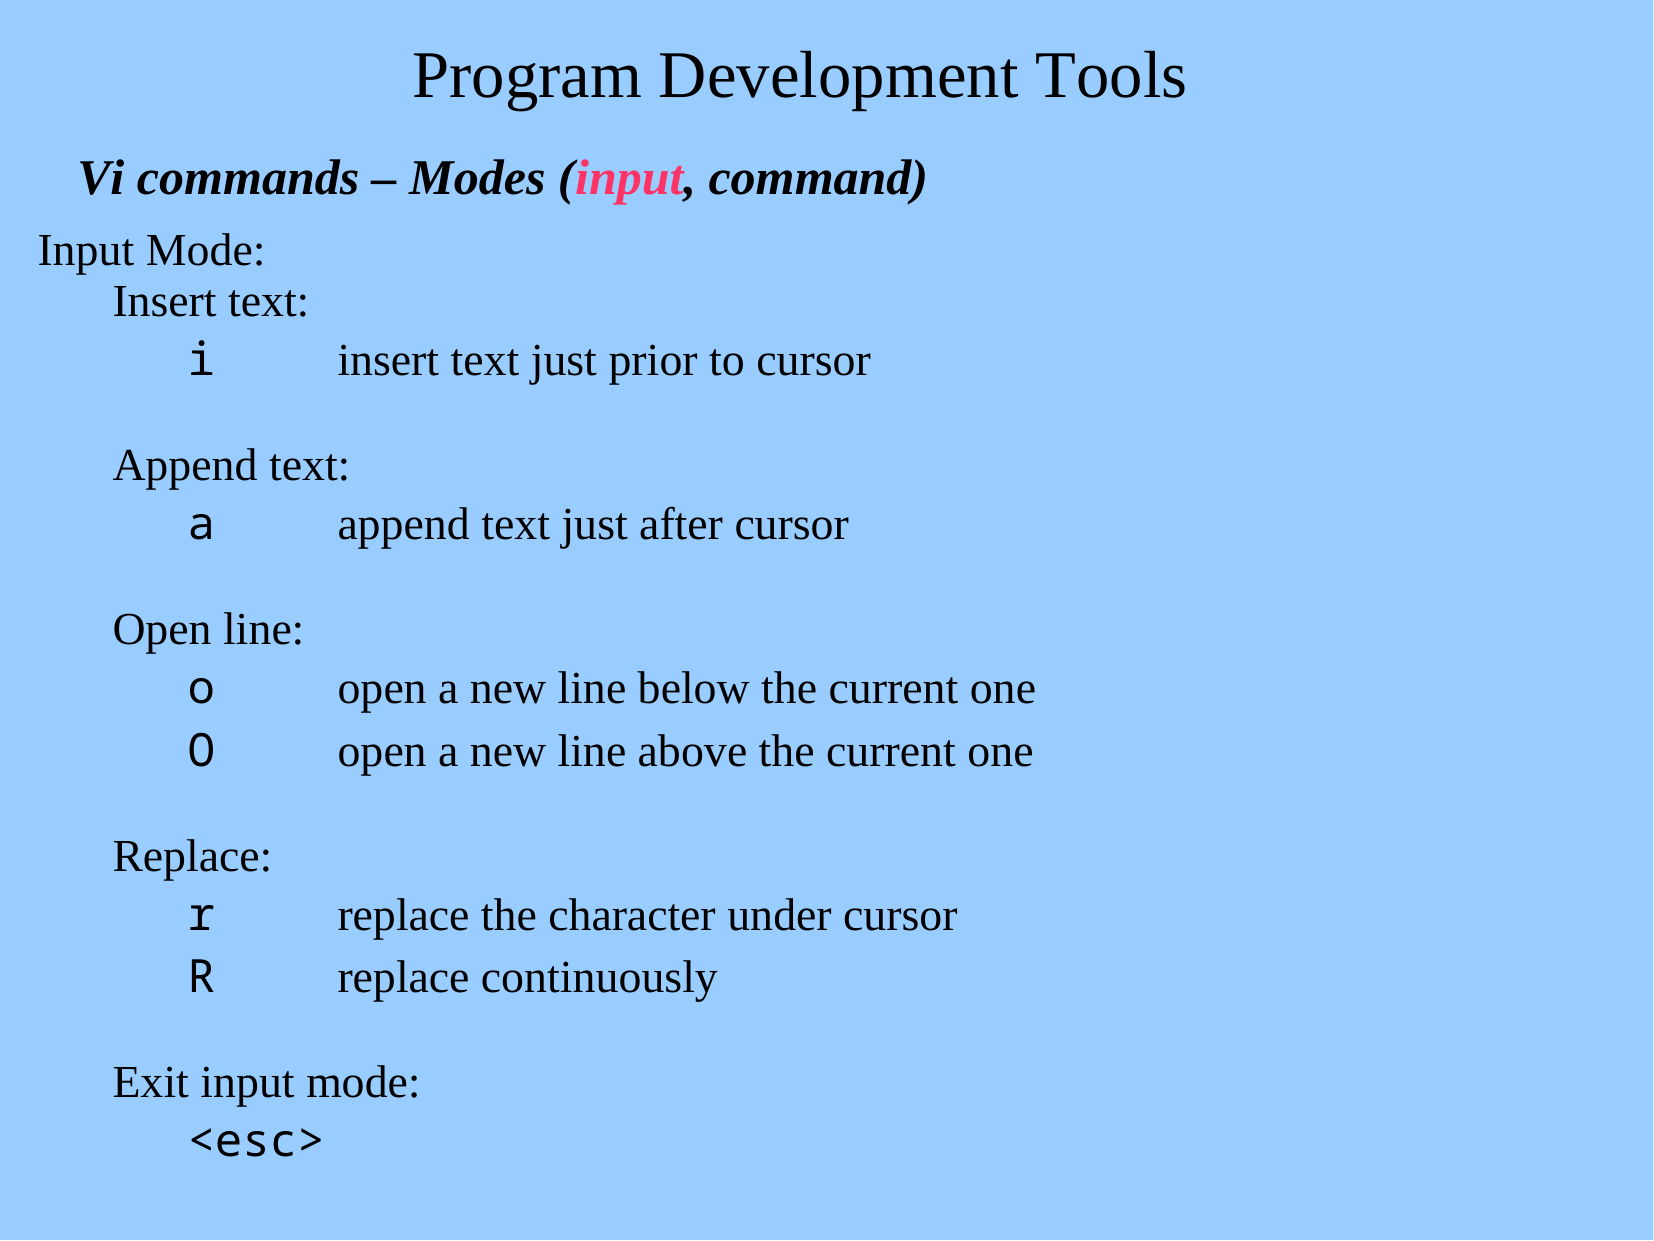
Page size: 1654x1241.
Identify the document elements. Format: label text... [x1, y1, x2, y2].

text_box Program Development Tools [412, 38, 1207, 113]
text_box Vi commands – Modes (input, command) [77, 150, 929, 206]
text_box Input Mode: Insert text: i insert text just prior to cursor Append text: a append text just after cursor Open line: o open a new line below the current one O open a new line above the current one Replace: r replace the character under cursor R replace continuously Exit input mode: <esc> [37, 225, 1576, 1241]
